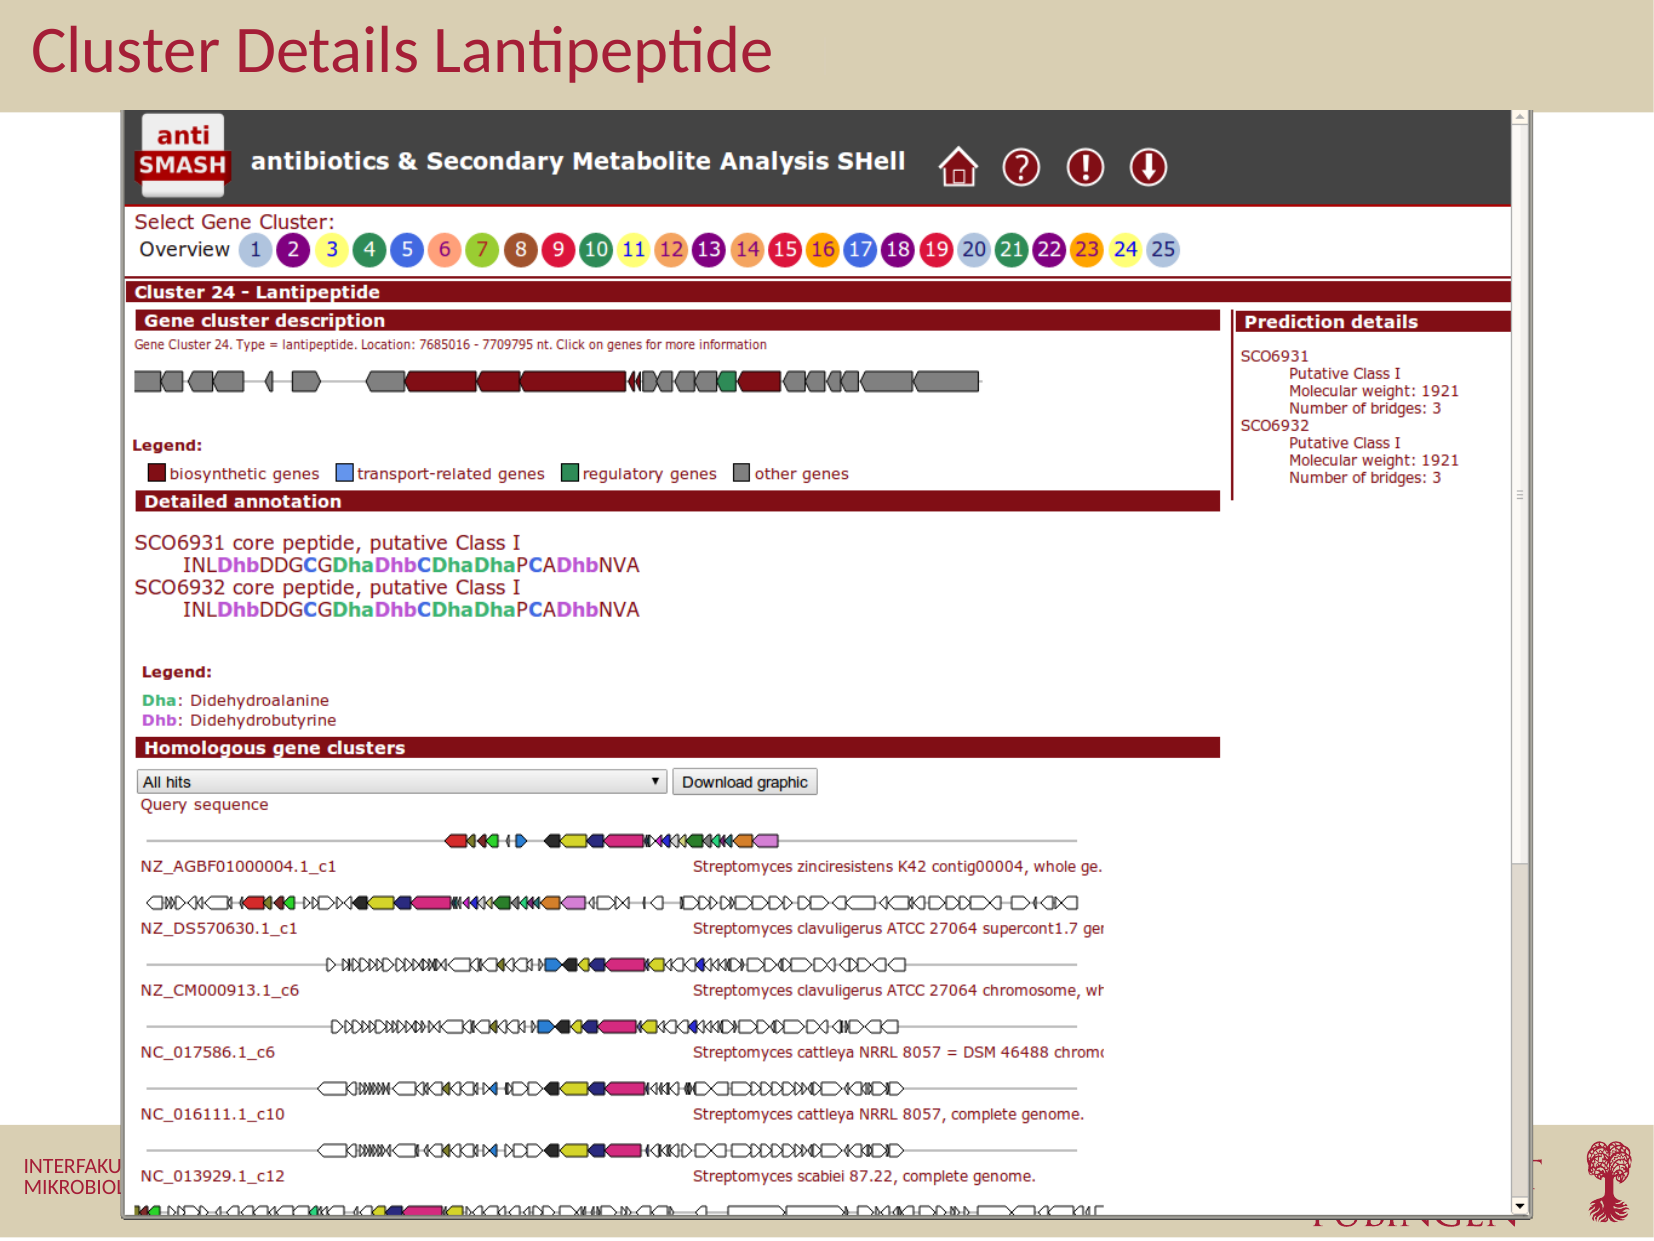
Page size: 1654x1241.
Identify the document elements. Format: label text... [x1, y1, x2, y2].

picture [120, 110, 1534, 1220]
title Cluster Details Lantipeptide [31, 0, 1374, 113]
